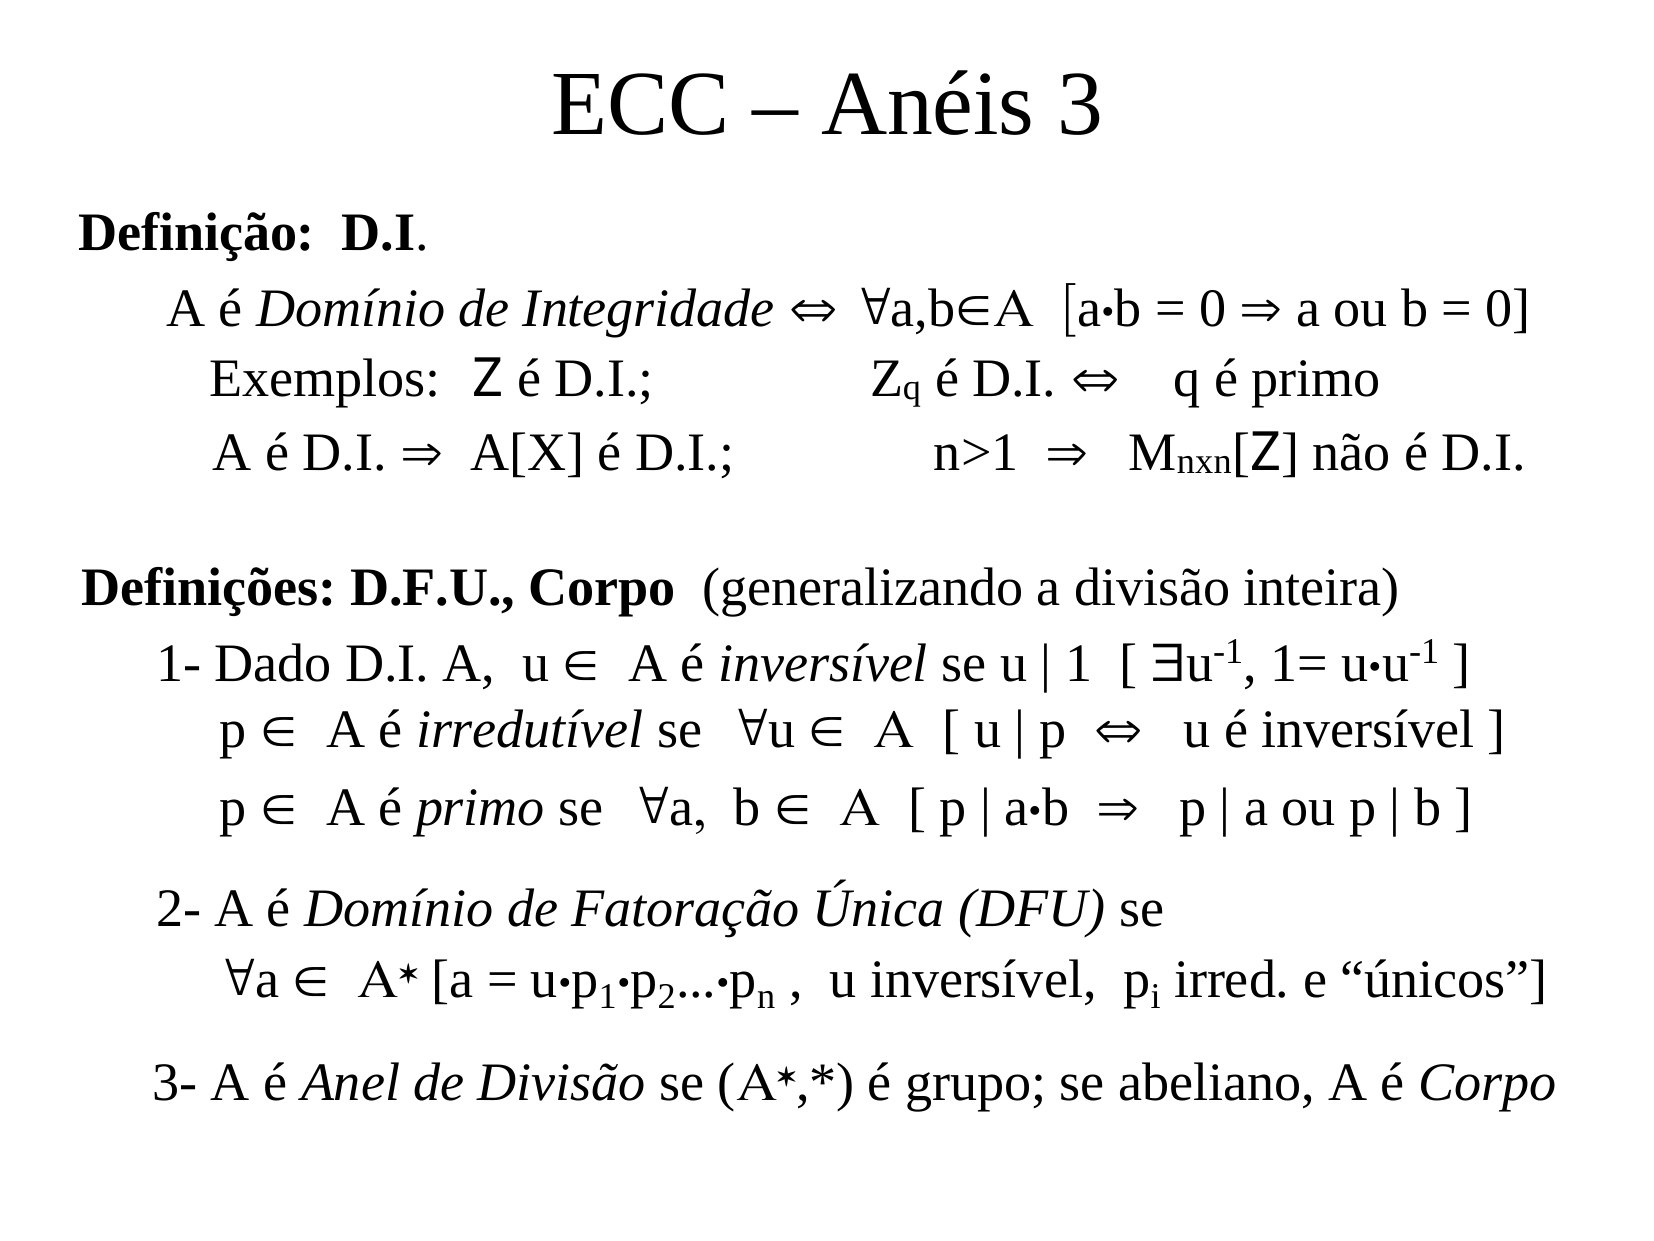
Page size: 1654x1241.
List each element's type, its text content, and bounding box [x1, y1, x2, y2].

title ECC – Anéis 3 [121, 0, 1534, 208]
text_box Definição: D.I. A é Domínio de Integridade  "a,bÎA [a.b = 0  a ou b = 0] Exemplos: Z é D.I.; Zq é D.I. q é primo A é D.I. A[X] é D.I.; n>1  Mnxn[Z] não é D.I. Definições: D.F.U., Corpo (generalizando a divisão inteira) 1- Dado D.I. A, u Î A é inversível se u | 1 [ u-1, 1= u.u-1 ] p Î A é irredutível se "u Î A [ u | p  u é inversível ] p Î A é primo se "a, b Î A [ p | a.b  p | a ou p | b ] 2- A é Domínio de Fatoração Única (DFU) se "a Î A* [a = u.p1.p2....pn , u inversível, pi irred. e “únicos”] 3- A é Anel de Divisão se (A*,*) é grupo; se abeliano, A é Corpo [78, 202, 1570, 1156]
